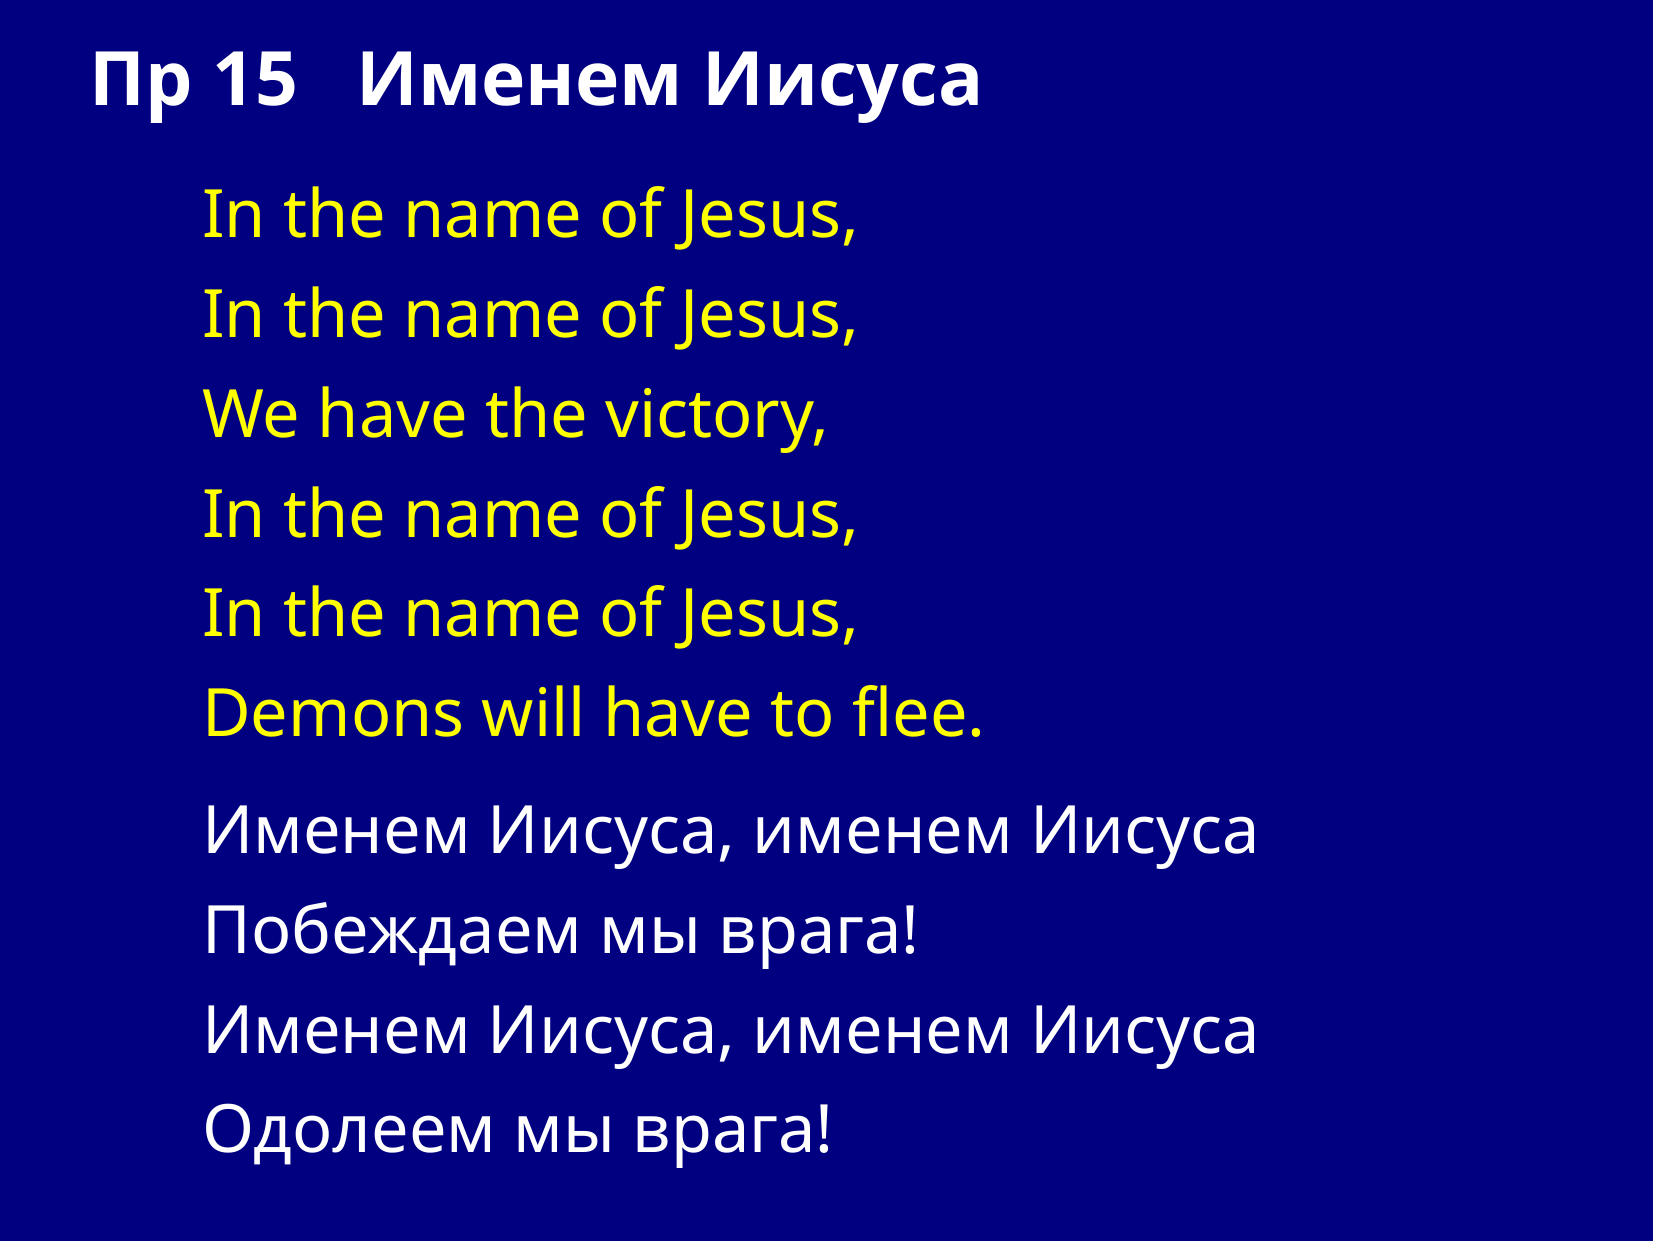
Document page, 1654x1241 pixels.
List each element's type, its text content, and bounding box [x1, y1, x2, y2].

text_box In the name of Jesus, In the name of Jesus, We have the victory, In the name of Jesus, In the name of Jesus, Demons will have to flee. [75, 150, 1576, 675]
text_box Именем Иисуса, именем Иисуса Побеждаем мы врага! Именем Иисуса, именем Иисуса Одолеем мы врага! [75, 675, 1576, 1163]
text_box Пр 15 Именем Иисуса [75, 18, 1576, 131]
